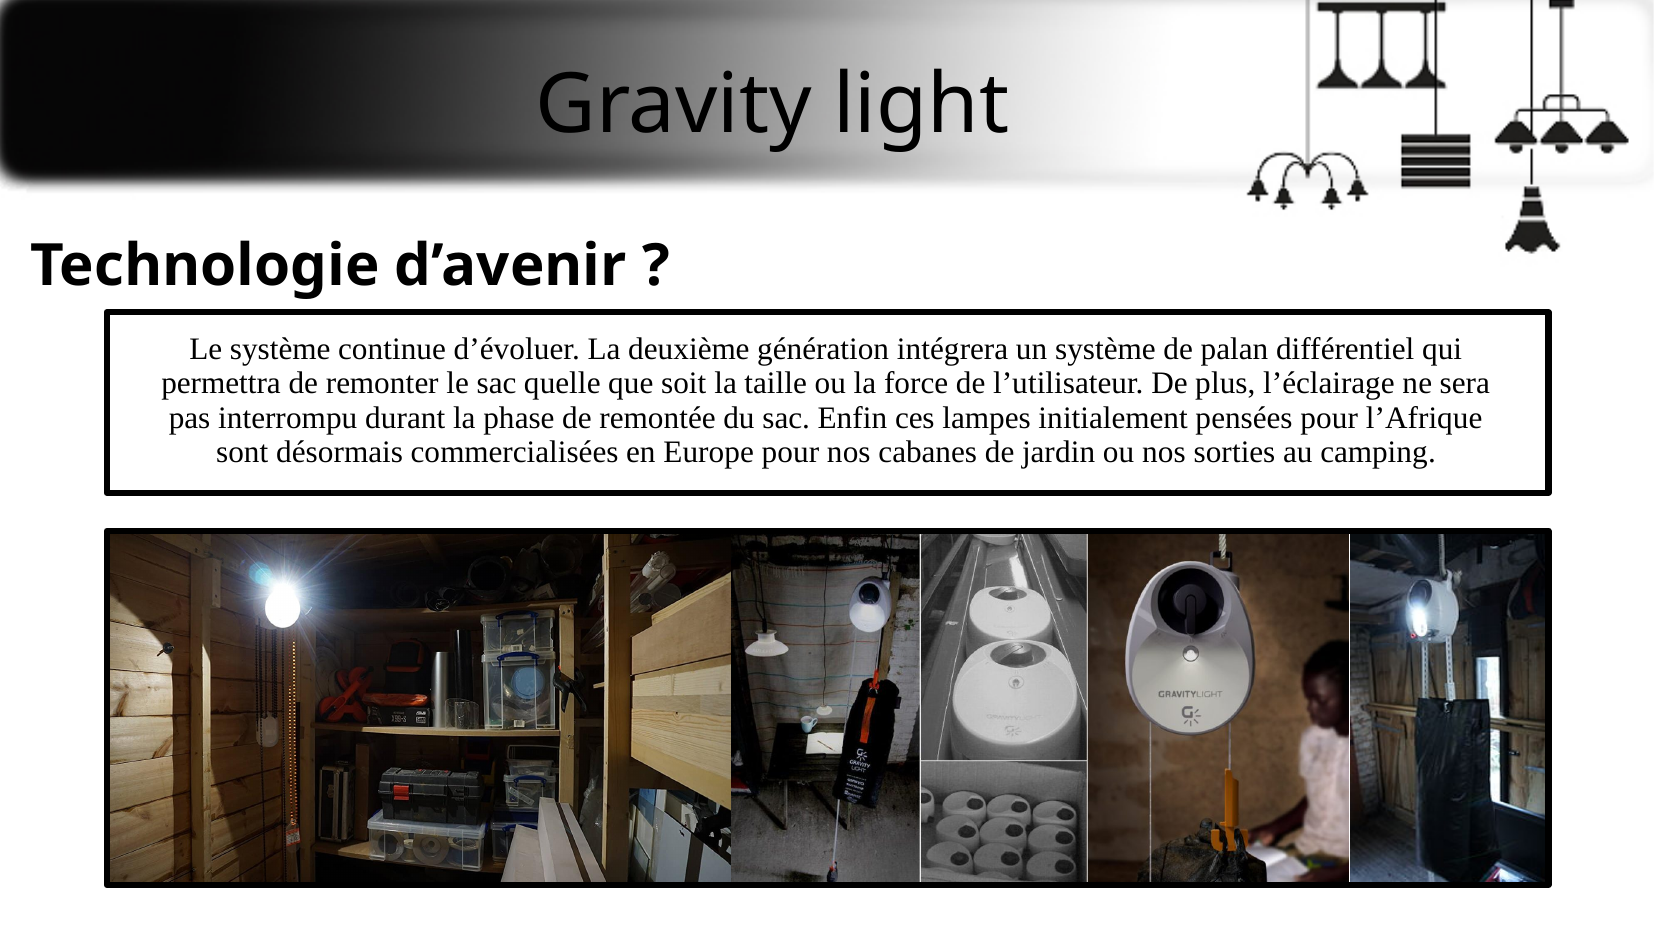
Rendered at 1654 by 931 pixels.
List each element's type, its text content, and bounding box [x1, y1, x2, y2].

picture [0, 0, 1654, 931]
title Technologie d’avenir ? [30, 226, 976, 301]
text_box Le système continue d’évoluer. La deuxième génération intégrera un système de palan différentiel qui permettra de remonter le sac quelle que soit la taille ou la force de l’utilisateur. De plus, l’éclairage ne sera pas interrompu durant la phase de remontée du sac. Enfin ces lampes initialement pensées pour l’Afrique sont désormais commercialisées en Europe pour nos cabanes de jardin ou nos sorties au camping. [129, 324, 1525, 488]
text_box Gravity light [195, 35, 1351, 166]
